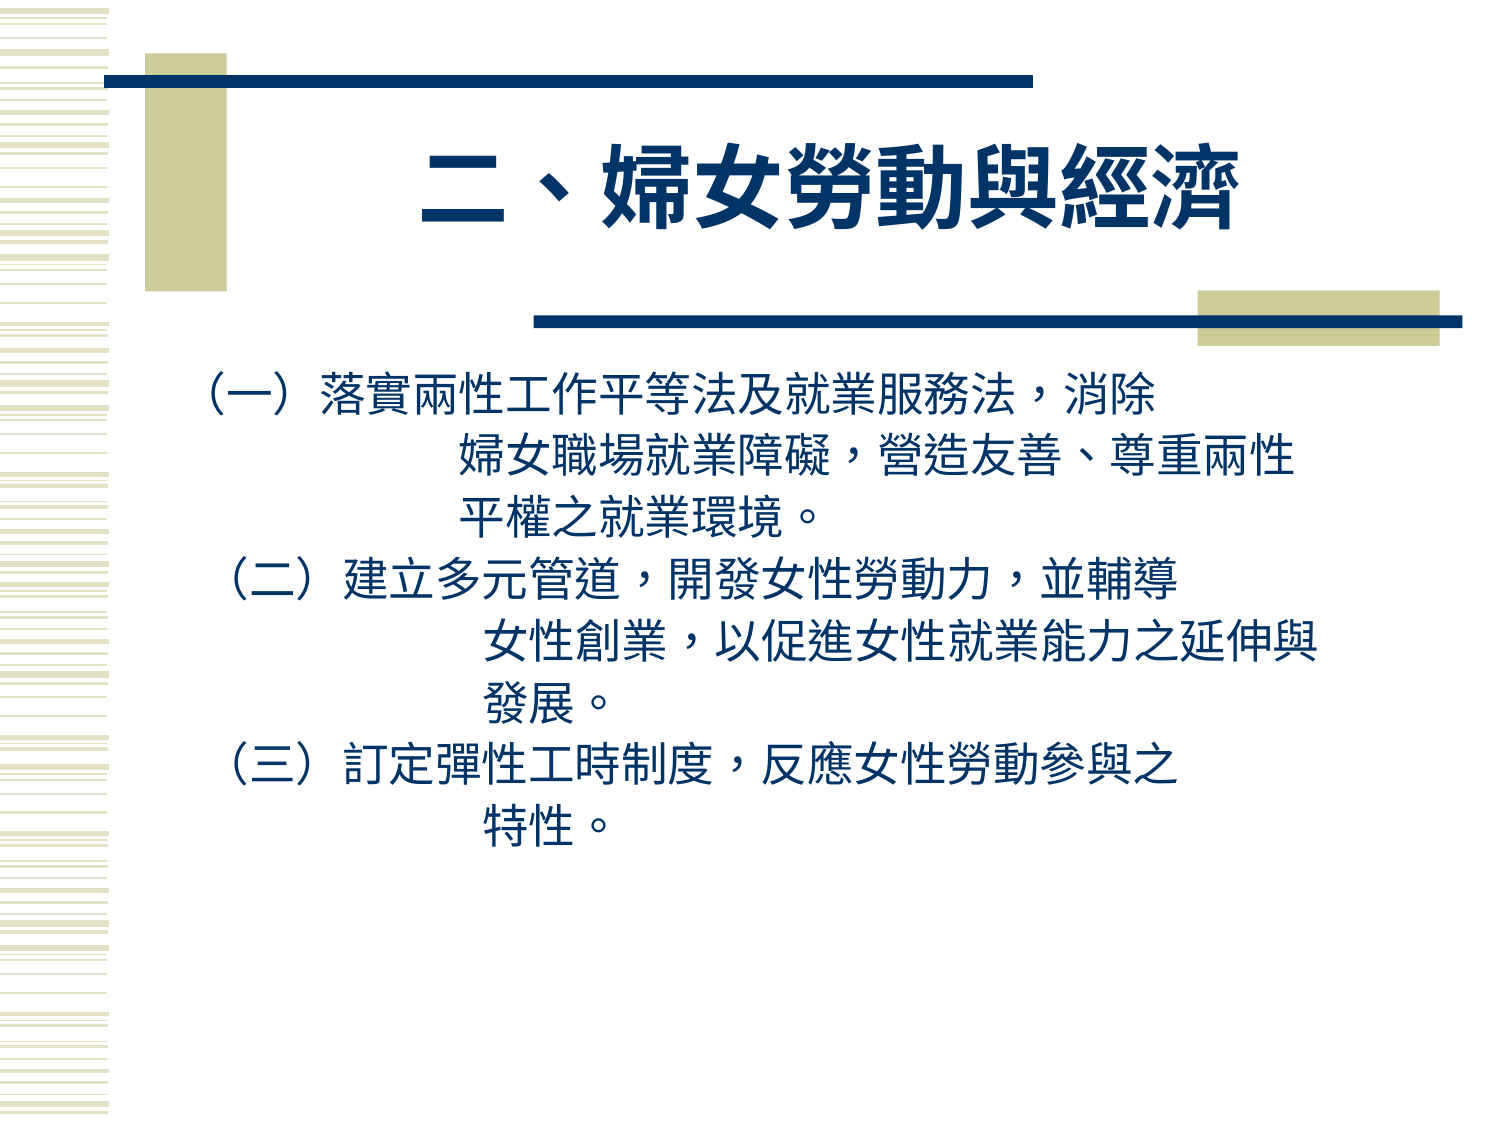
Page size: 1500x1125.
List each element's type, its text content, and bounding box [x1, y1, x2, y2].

title 二、婦女勞動與經濟 [225, 99, 1436, 288]
list （一）落實兩性工作平等法及就業服務法，消除 婦女職場就業障礙，營造友善、尊重兩性 平權之就業環境。 （二）建立多元管道，開發女性勞動力，並輔導 女性創業，以促進女性就業能力之延伸與 發展。 （三）訂定彈性工時制度，反應女性勞動參與之 特性。 [132, 363, 1439, 1000]
